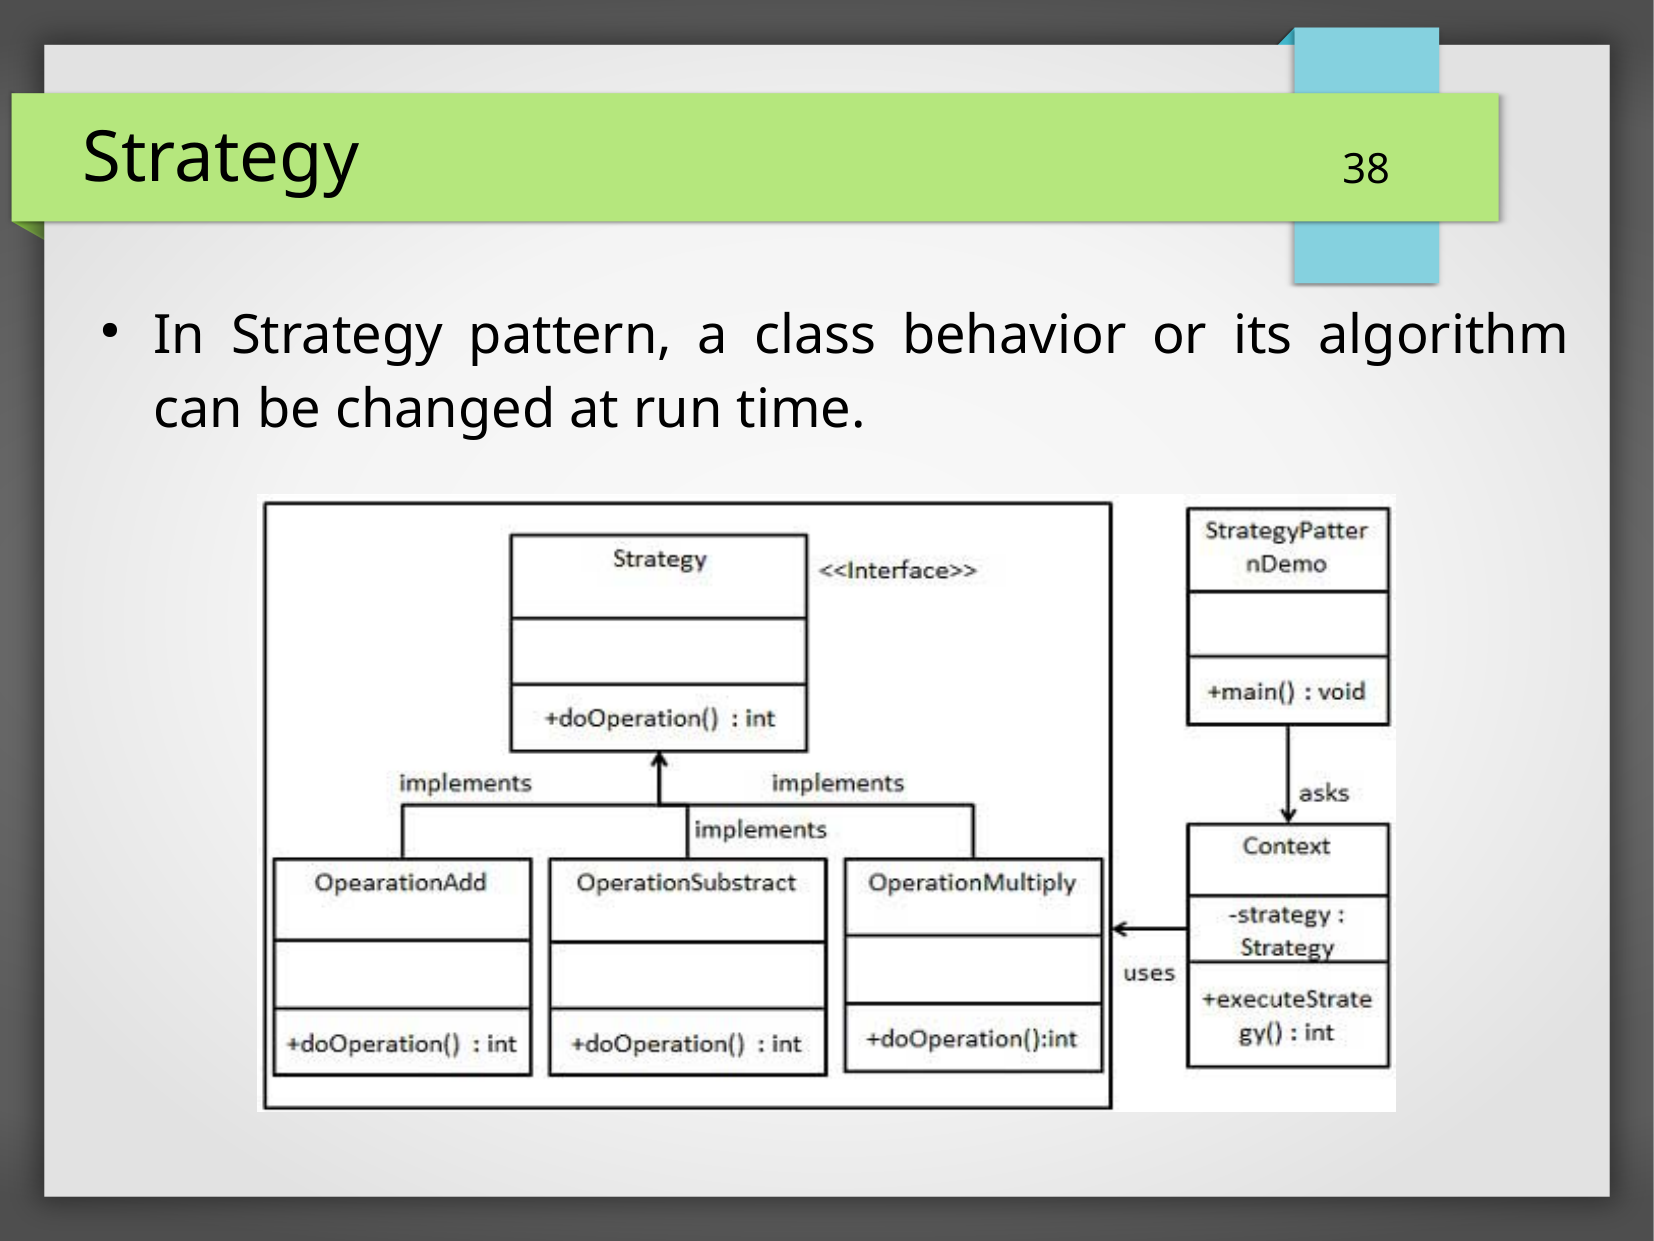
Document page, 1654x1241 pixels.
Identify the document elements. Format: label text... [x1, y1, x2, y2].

list In Strategy pattern, a class behavior or its algorithm can be changed at run time. [82, 295, 1571, 1015]
picture [0, 0, 1654, 1241]
title Strategy [82, 94, 1264, 213]
text_box <number> [1254, 131, 1479, 207]
